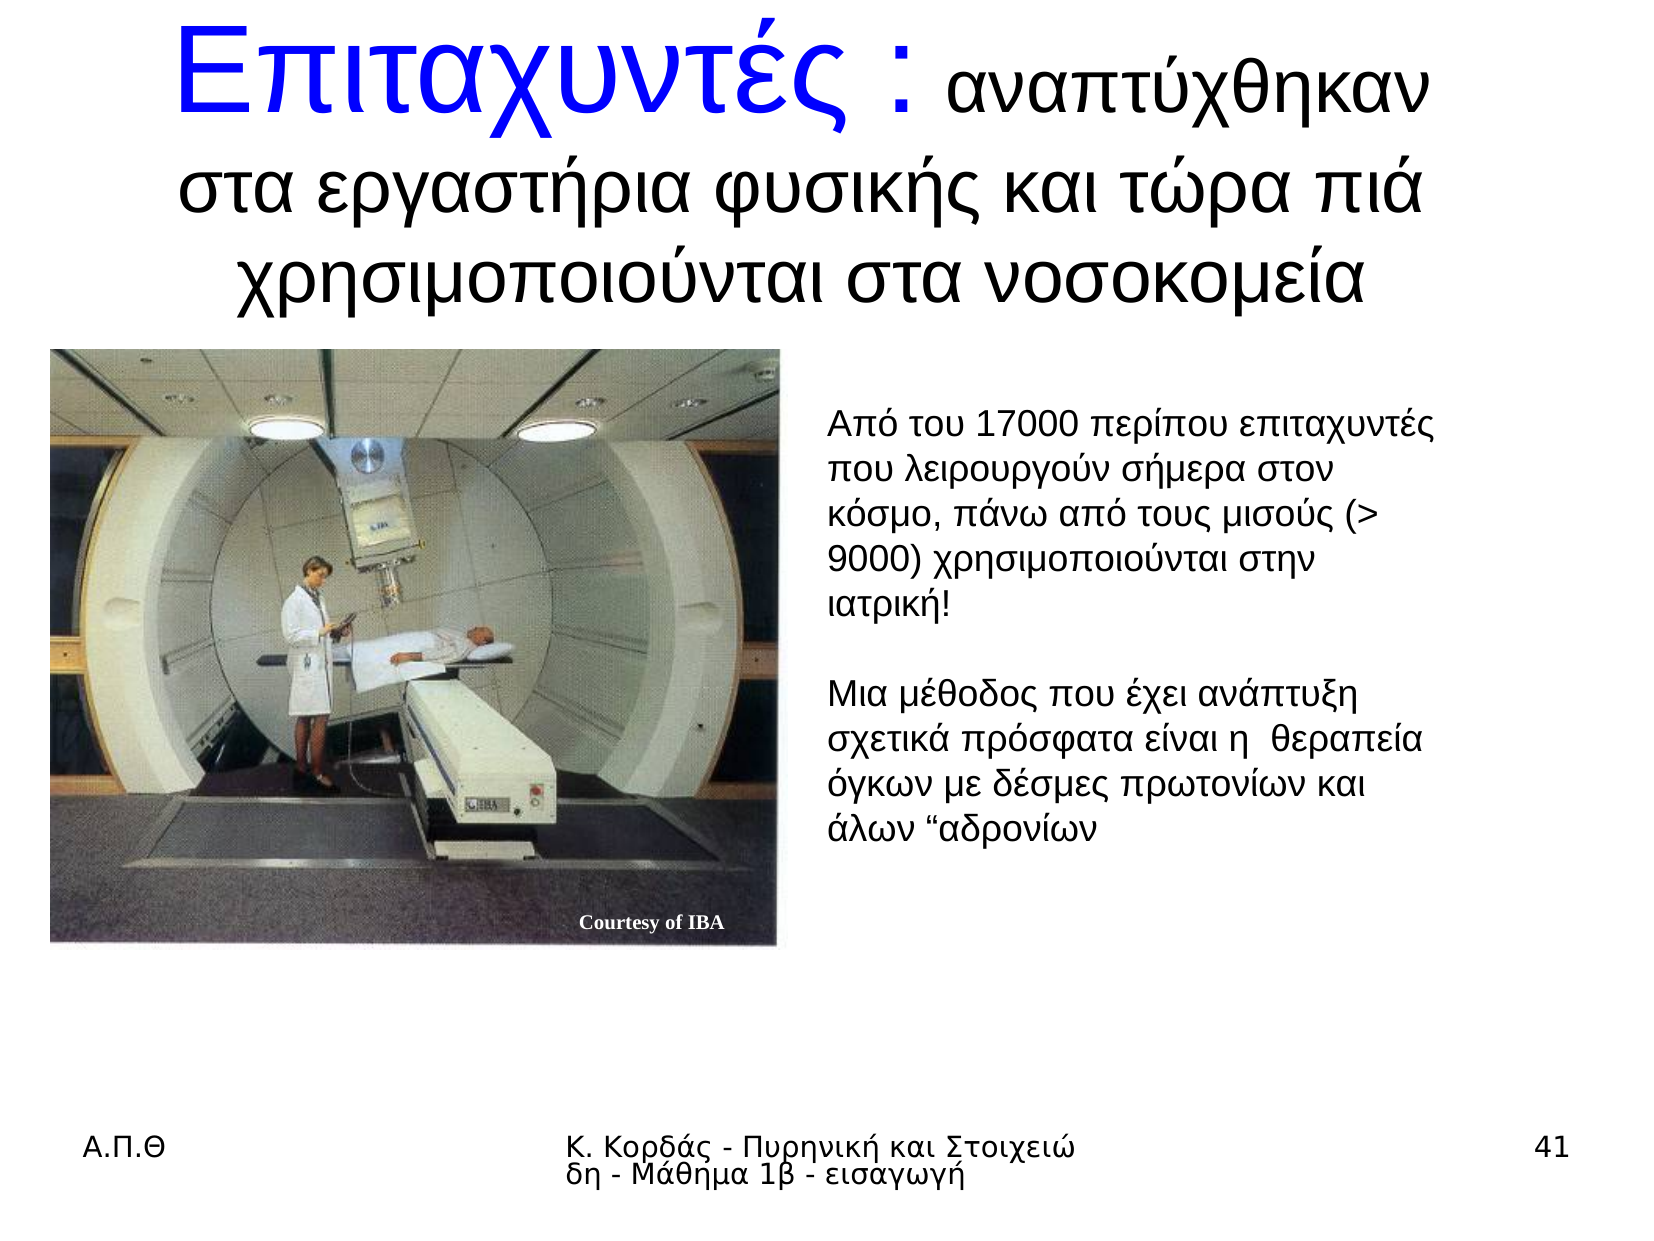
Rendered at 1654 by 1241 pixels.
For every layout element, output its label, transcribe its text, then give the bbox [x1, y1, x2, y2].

text_box Από του 17000 περίπου επιταχυντές που λειρουργούν σήμερα στον κόσμο, πάνω από τους μισούς (> 9000) χρησιμοποιούνται στην ιατρική! Μια μέθοδος που έχει ανάπτυξη σχετικά πρόσφατα είναι η θεραπεία όγκων με δέσμες πρωτονίων και άλων “αδρονίων [812, 391, 1452, 857]
title Επιταχυντές : αναπτύχθηκαν στα εργαστήρια φυσικής και τώρα πιά χρησιμοποιούνται στα νοσοκομεία [139, 0, 1465, 325]
picture [50, 349, 788, 950]
text_box Courtesy of IBA [564, 901, 740, 941]
